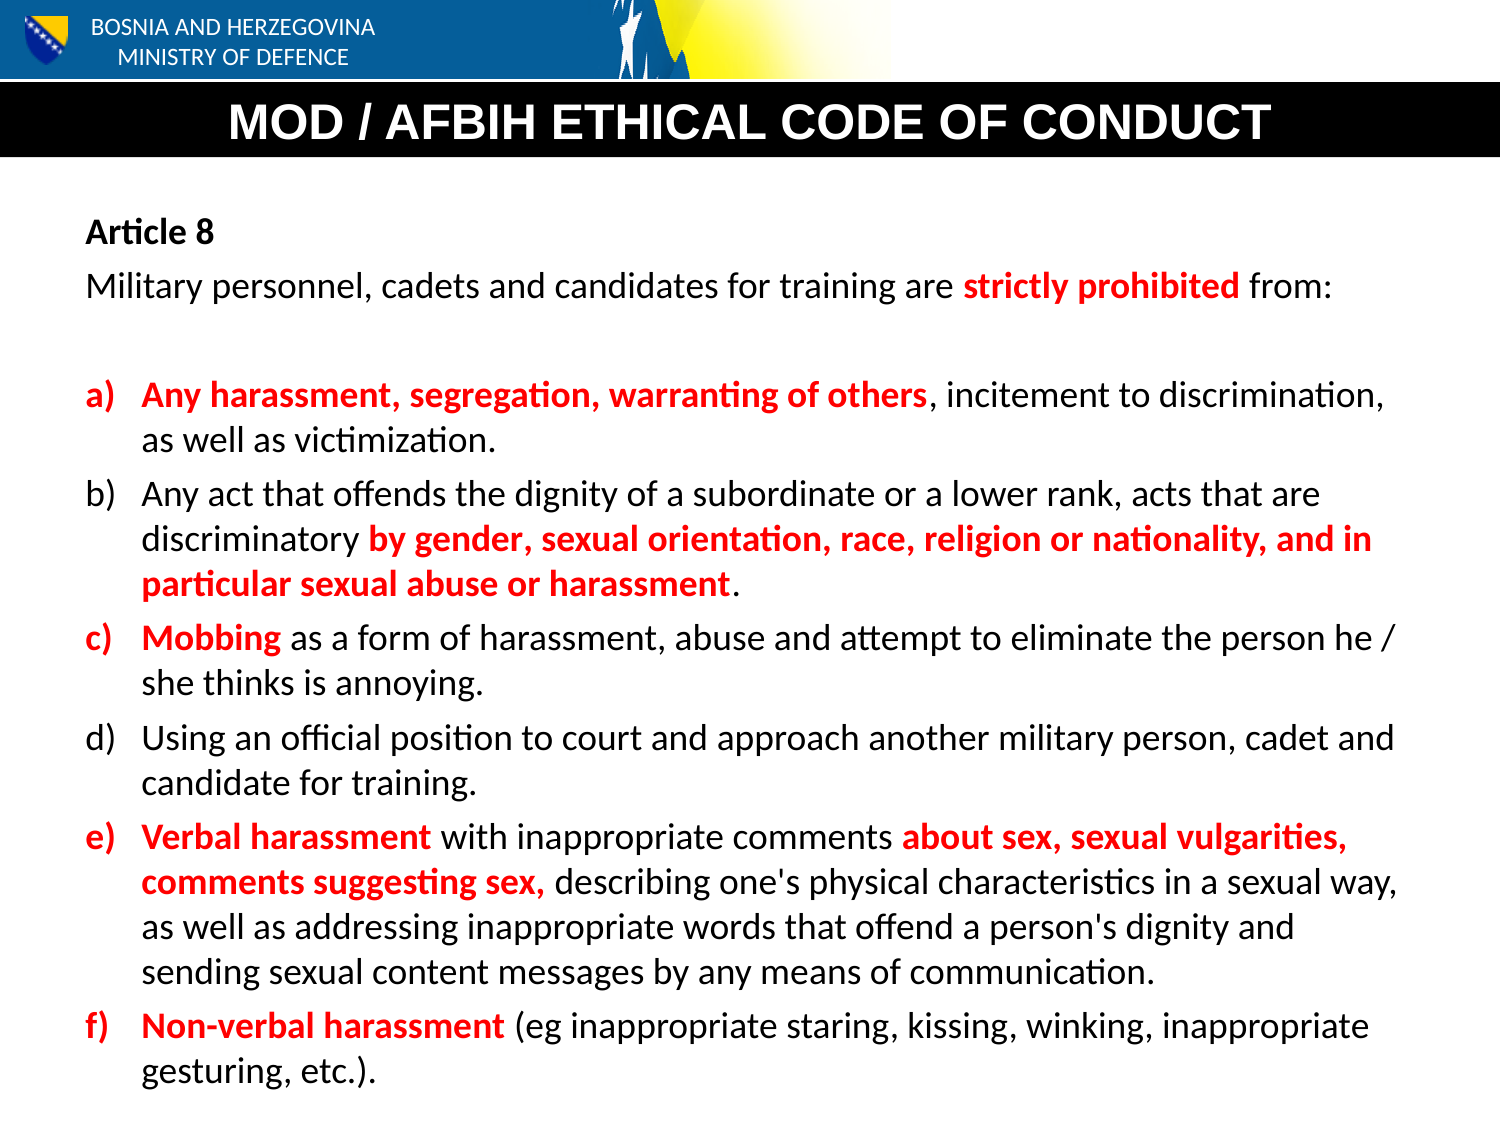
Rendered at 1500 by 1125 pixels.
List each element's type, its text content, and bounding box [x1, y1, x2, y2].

list Article 8 Military personnel, cadets and candidates for training are strictly prohibited from: Any harassment, segregation, warranting of others, incitement to discrimination, as well as victimization. Any act that offends the dignity of a subordinate or a lower rank, acts that are discriminatory by gender, sexual orientation, race, religion or nationality, and in particular sexual abuse or harassment. Mobbing as a form of harassment, abuse and attempt to eliminate the person he / she thinks is annoying. Using an official position to court and approach another military person, cadet and candidate for training. Verbal harassment with inappropriate comments about sex, sexual vulgarities, comments suggesting sex, describing one's physical characteristics in a sexual way, as well as addressing inappropriate words that offend a person's dignity and sending sexual content messages by any means of communication. Non-verbal harassment (eg inappropriate staring, kissing, winking, inappropriate gesturing, etc.). [70, 199, 1421, 942]
title MOD / AFBIH ETHICAL CODE OF CONDUCT [0, 82, 1500, 158]
picture [0, 0, 1500, 79]
